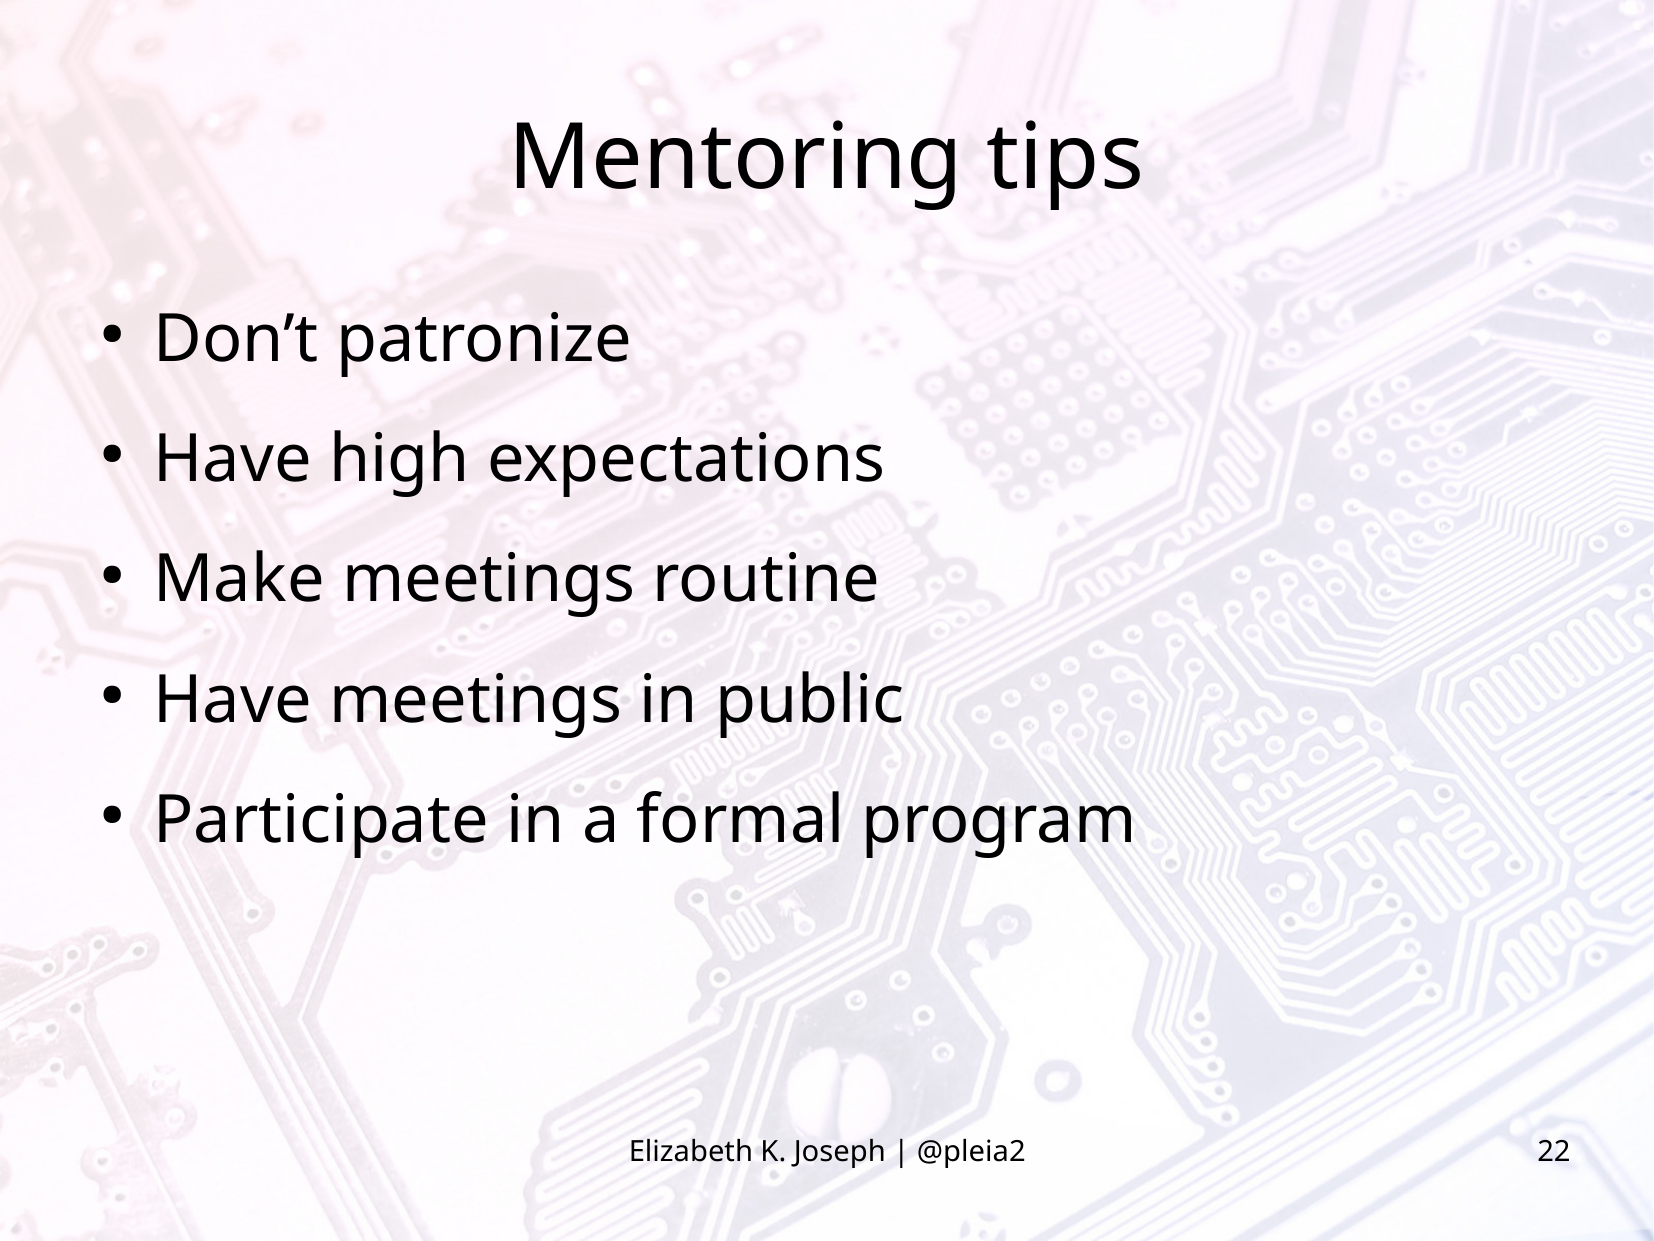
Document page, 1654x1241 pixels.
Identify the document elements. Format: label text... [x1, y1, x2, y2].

list Don’t patronize Have high expectations Make meetings routine Have meetings in public Participate in a formal program [82, 290, 1571, 1010]
picture [0, 0, 1654, 1241]
title Mentoring tips [82, 49, 1571, 257]
